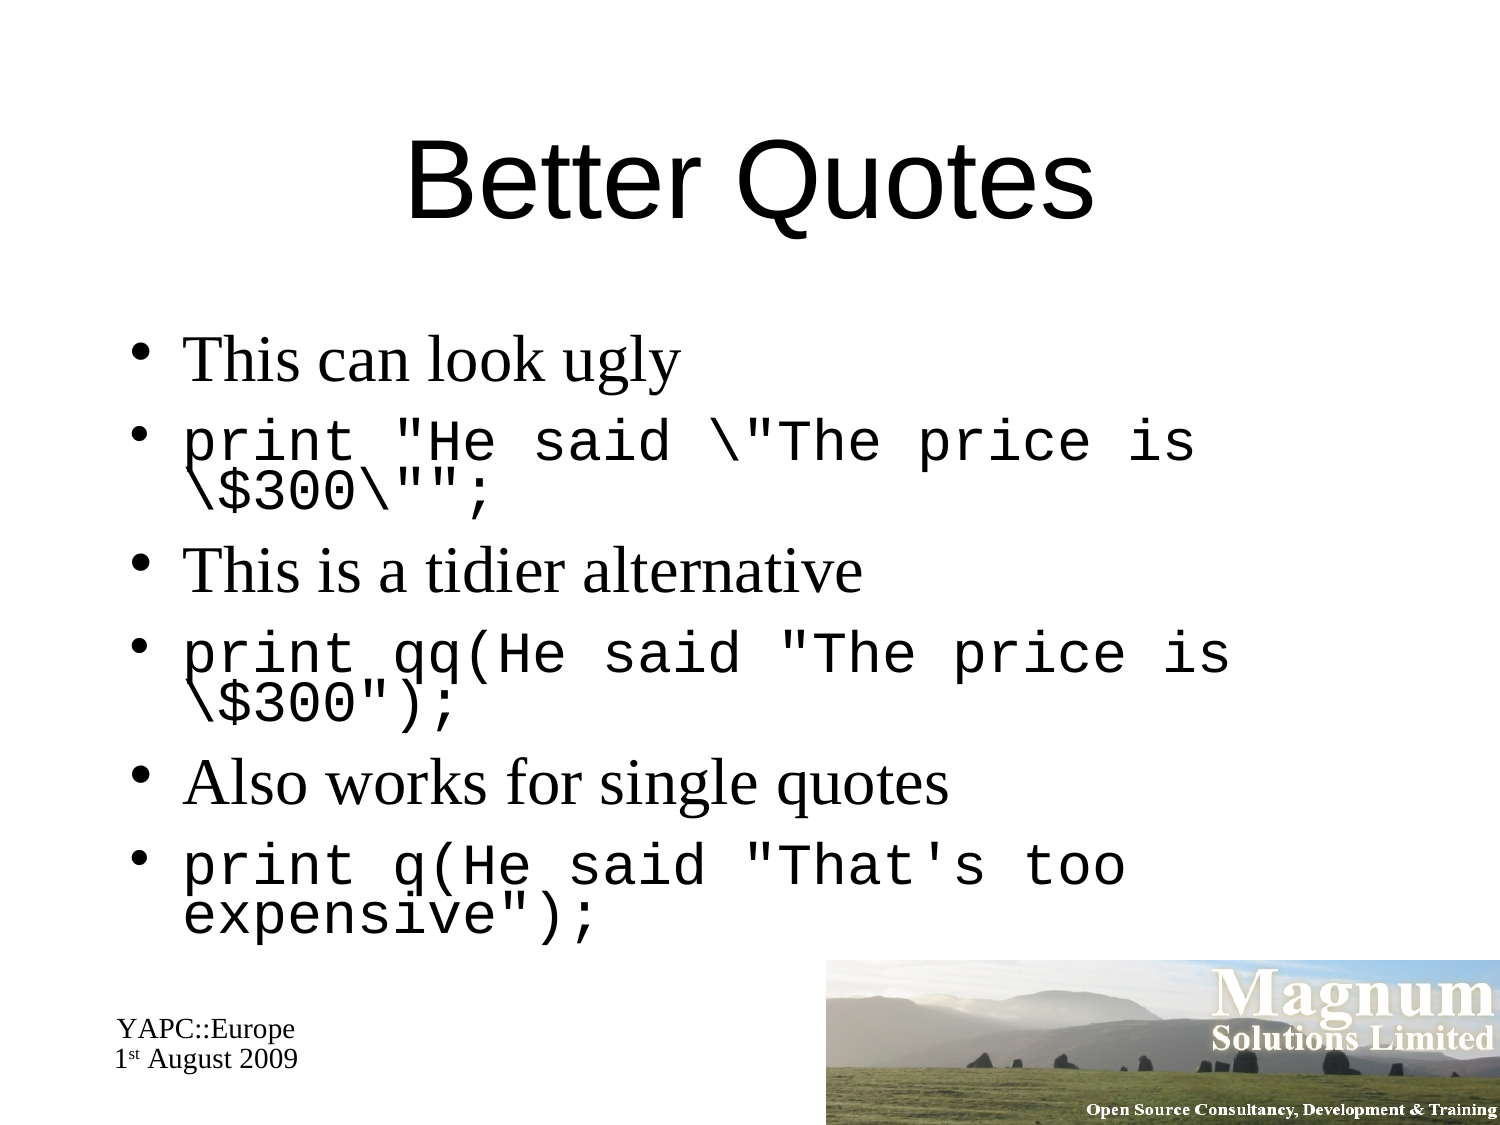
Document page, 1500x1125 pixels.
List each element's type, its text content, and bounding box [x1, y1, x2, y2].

title Better Quotes [112, 62, 1388, 250]
picture [826, 960, 1500, 1125]
list This can look ugly print "He said \"The price is \$300\""; This is a tidier alternative print qq(He said "The price is \$300"); Also works for single quotes print q(He said "That's too expensive"); [112, 337, 1388, 1047]
